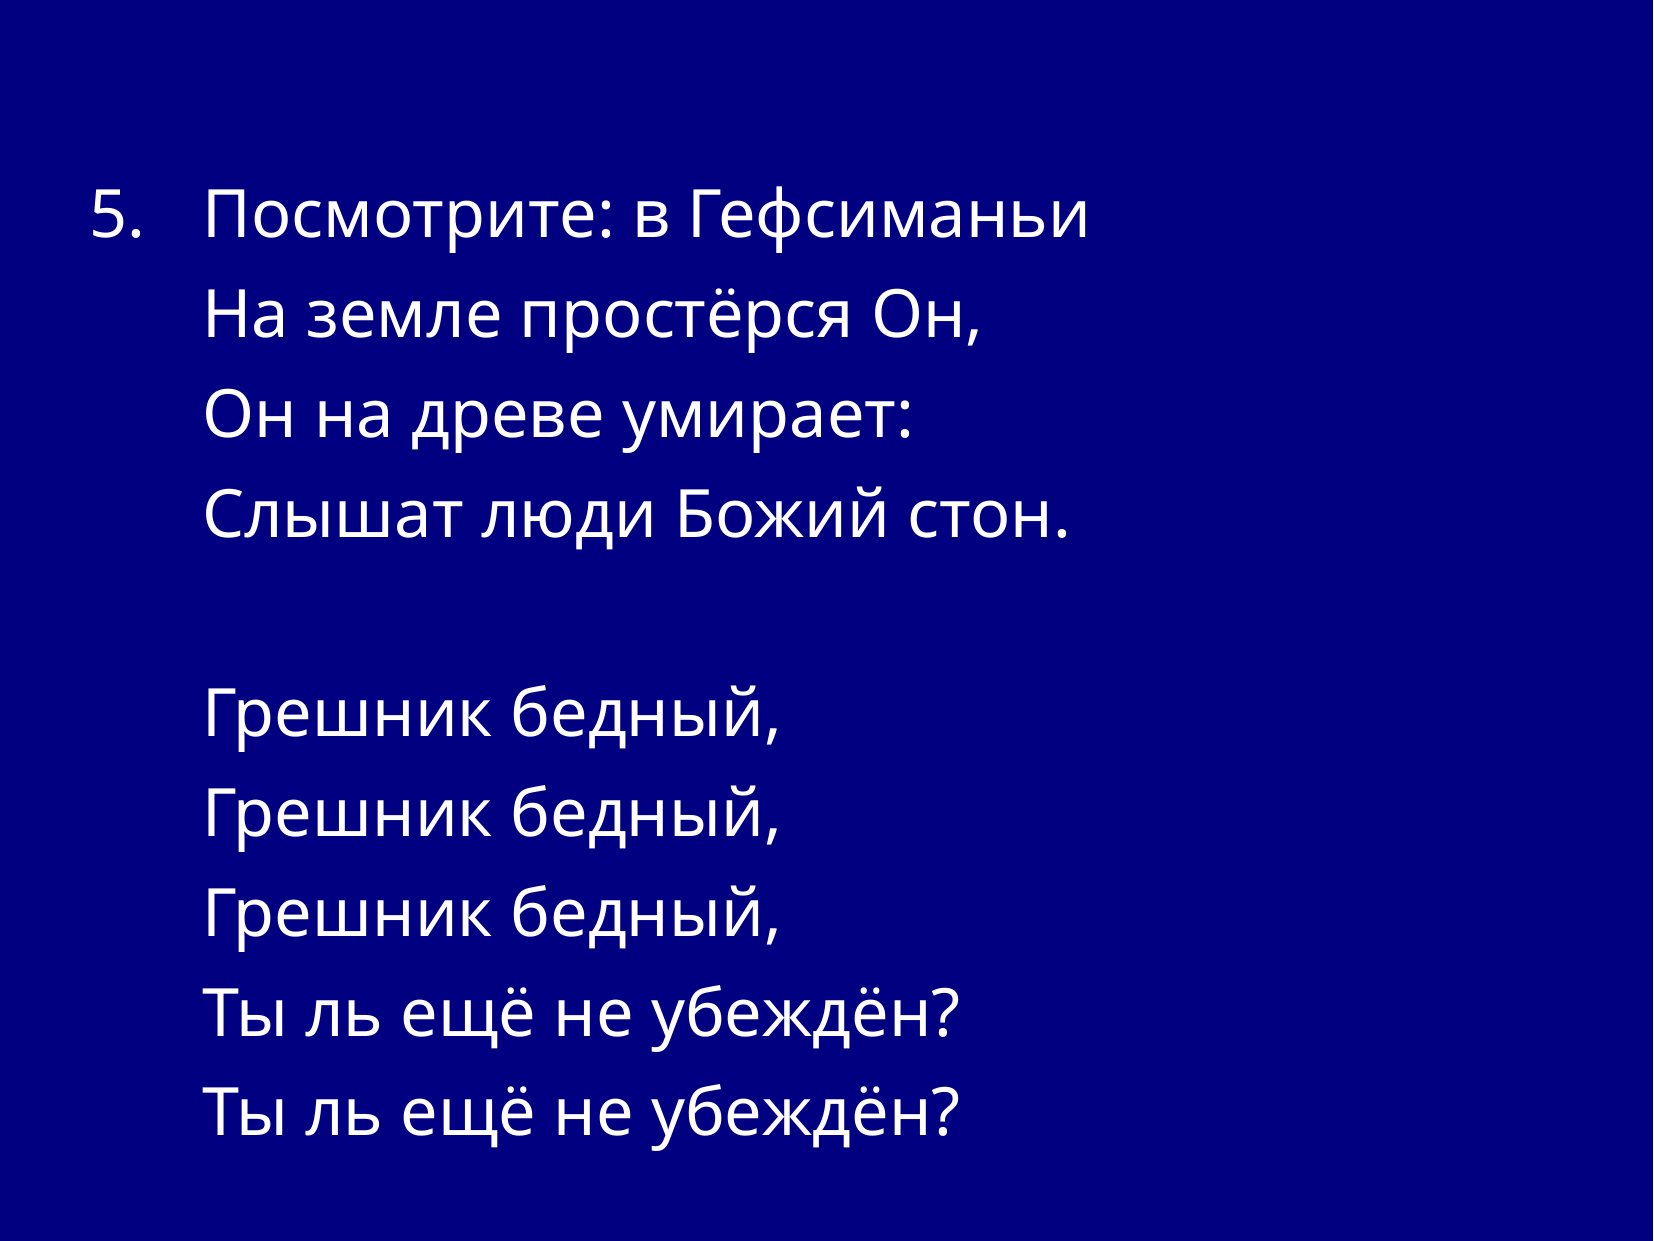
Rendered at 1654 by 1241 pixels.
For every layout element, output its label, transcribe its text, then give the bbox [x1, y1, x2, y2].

text_box 5. Посмотрите: в Гефсиманьи На земле простёрся Он, Он на древе умирает: Слышат люди Божий стон. Грешник бедный, Грешник бедный, Грешник бедный, Ты ль ещё не убеждён? Ты ль ещё не убеждён? [75, 150, 1576, 1163]
